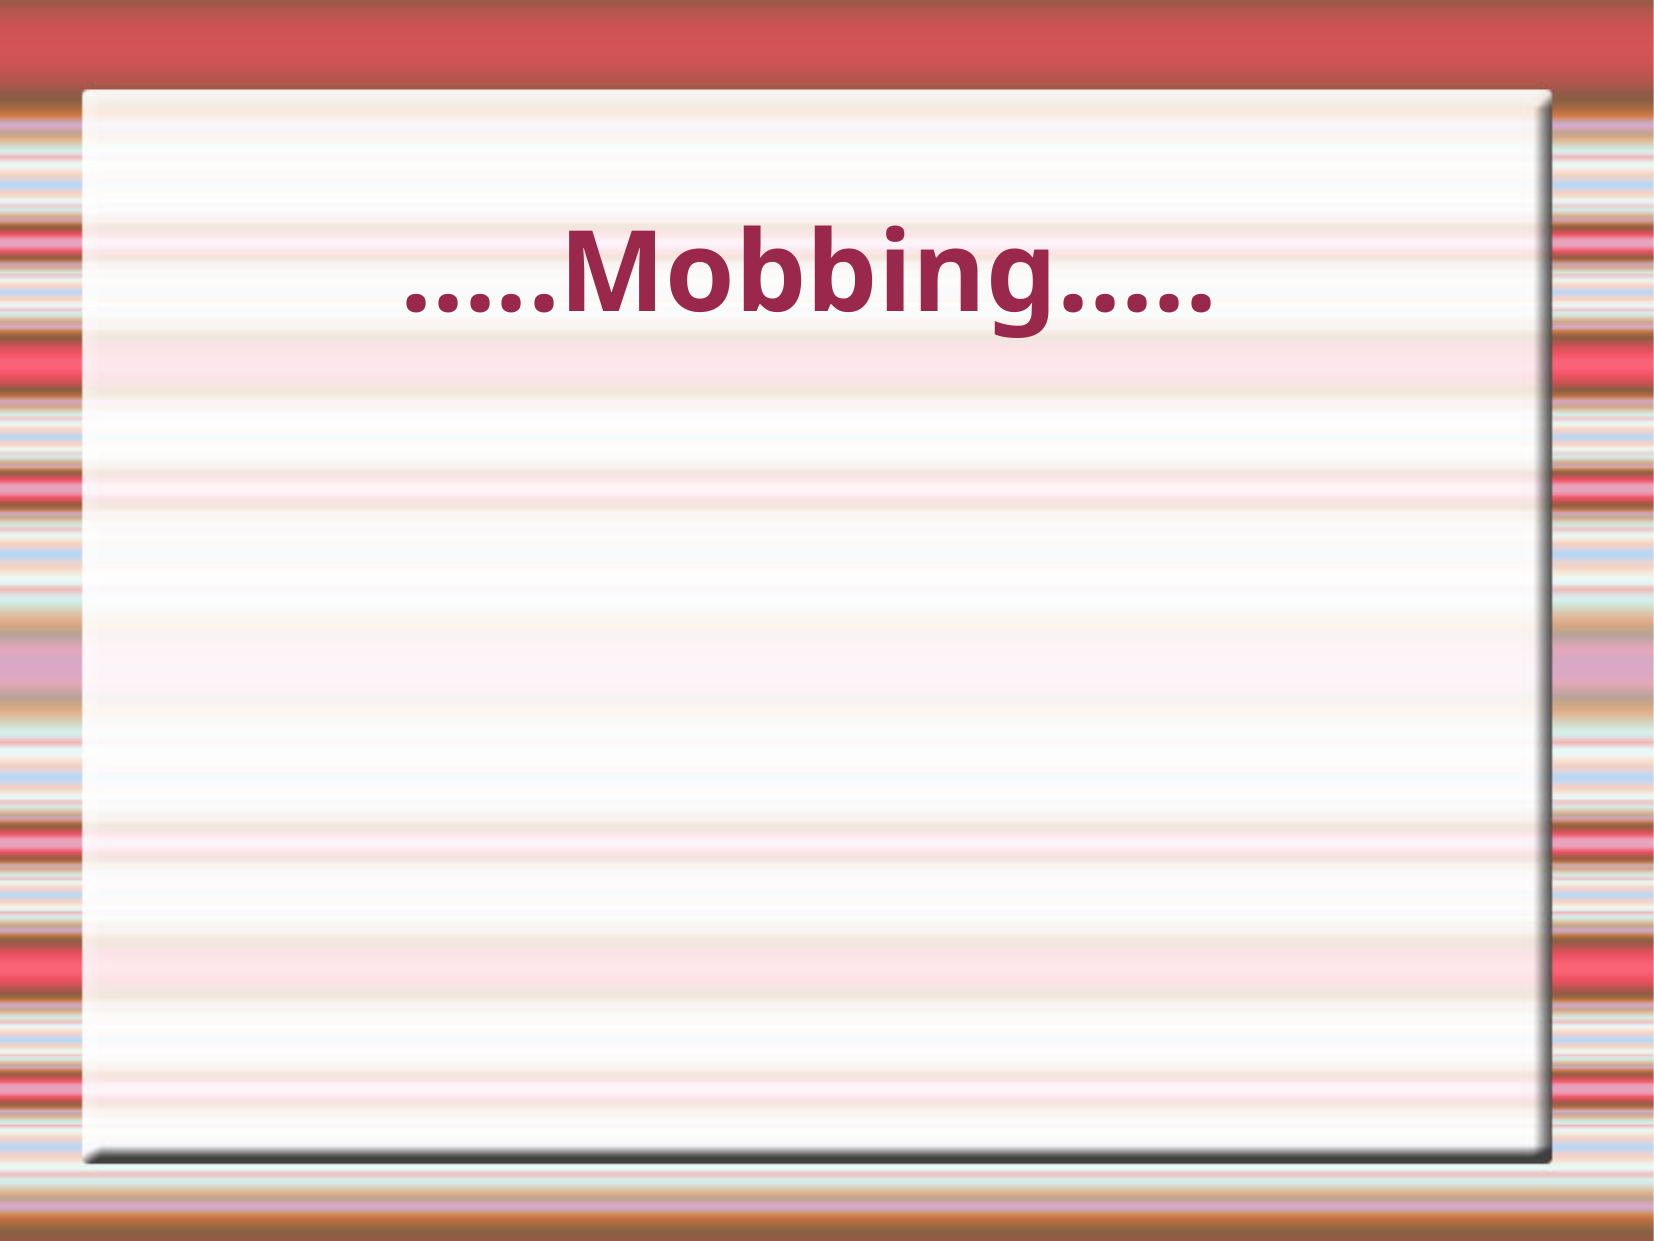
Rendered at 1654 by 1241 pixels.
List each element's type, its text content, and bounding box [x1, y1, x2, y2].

title .....Mobbing..... [88, 177, 1501, 364]
